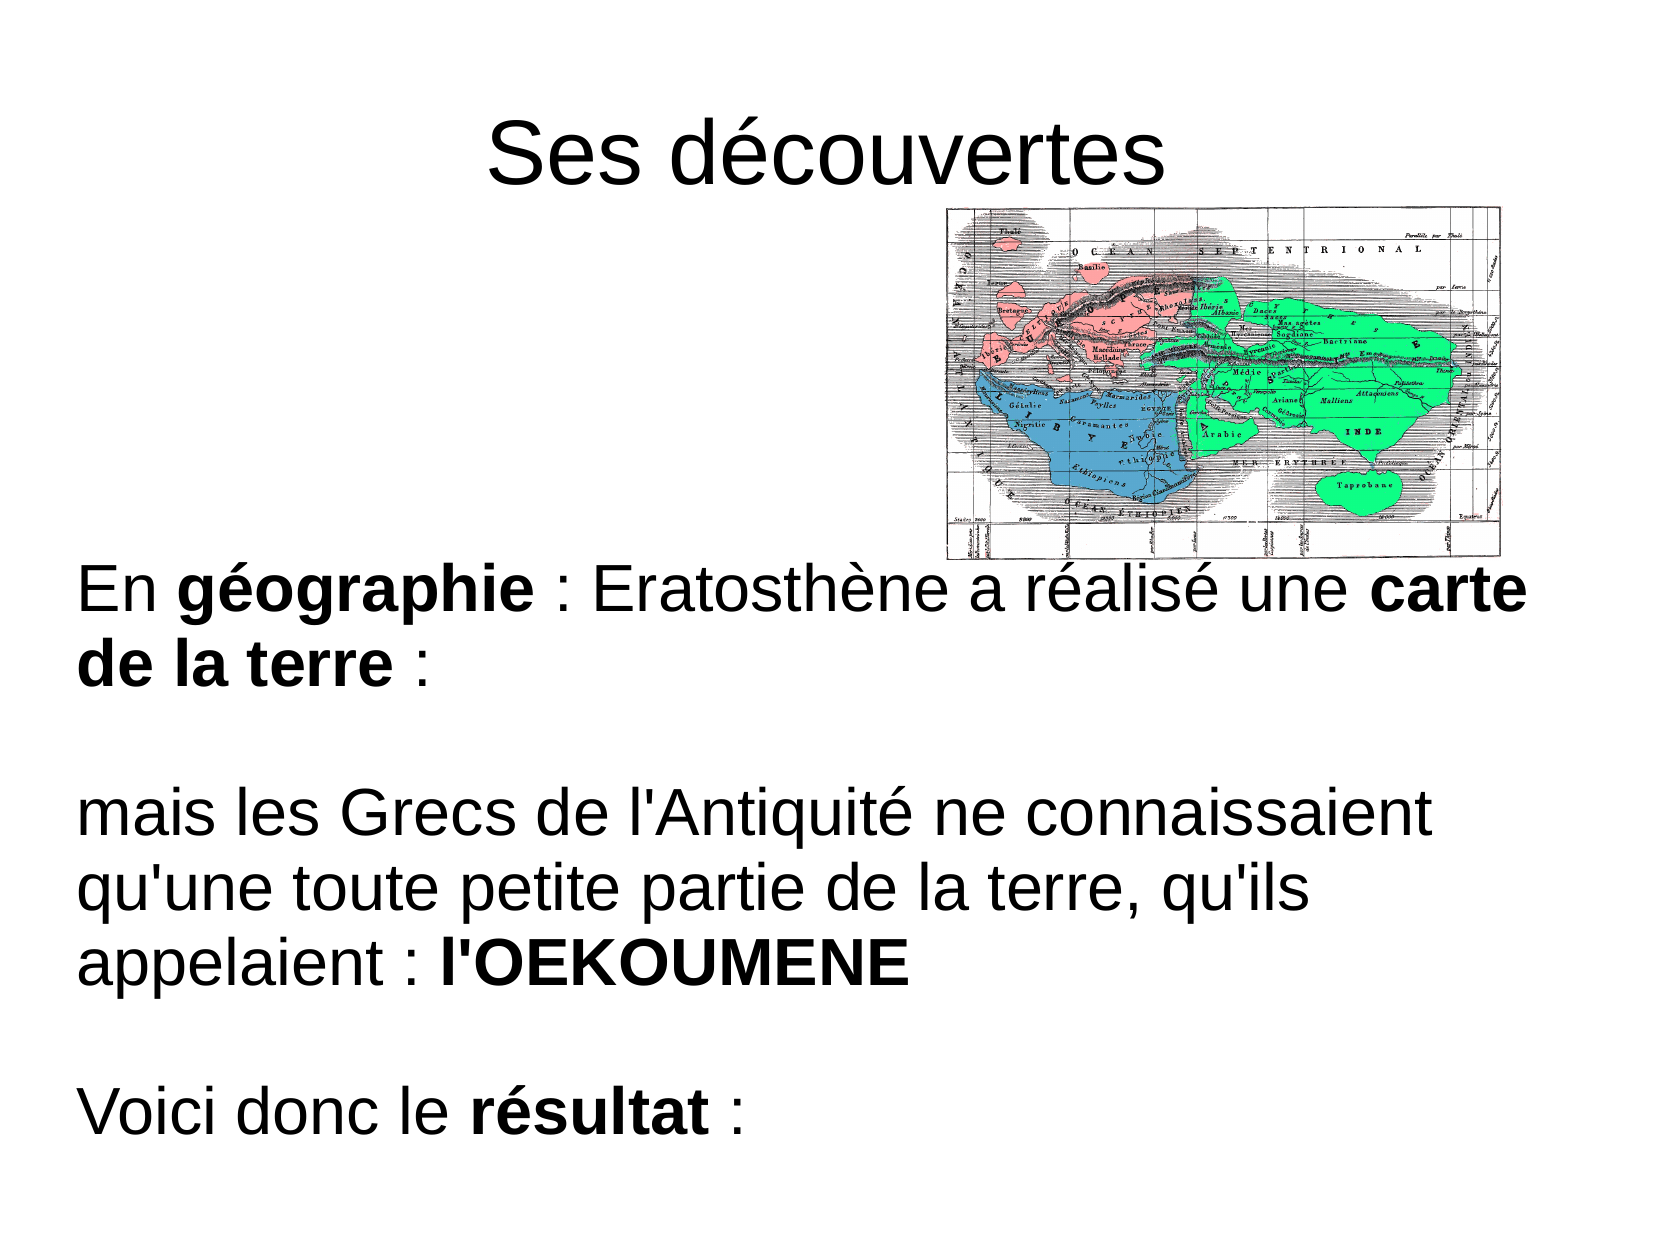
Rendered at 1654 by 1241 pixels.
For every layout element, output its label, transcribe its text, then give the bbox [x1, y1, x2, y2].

title Ses découvertes [82, 56, 1571, 250]
picture [944, 206, 1503, 562]
subtitle En géographie : Eratosthène a réalisé une carte de la terre : mais les Grecs de l'Antiquité ne connaissaient qu'une toute petite partie de la terre, qu'ils appelaient : l'OEKOUMENE Voici donc le résultat : [76, 531, 1565, 1211]
